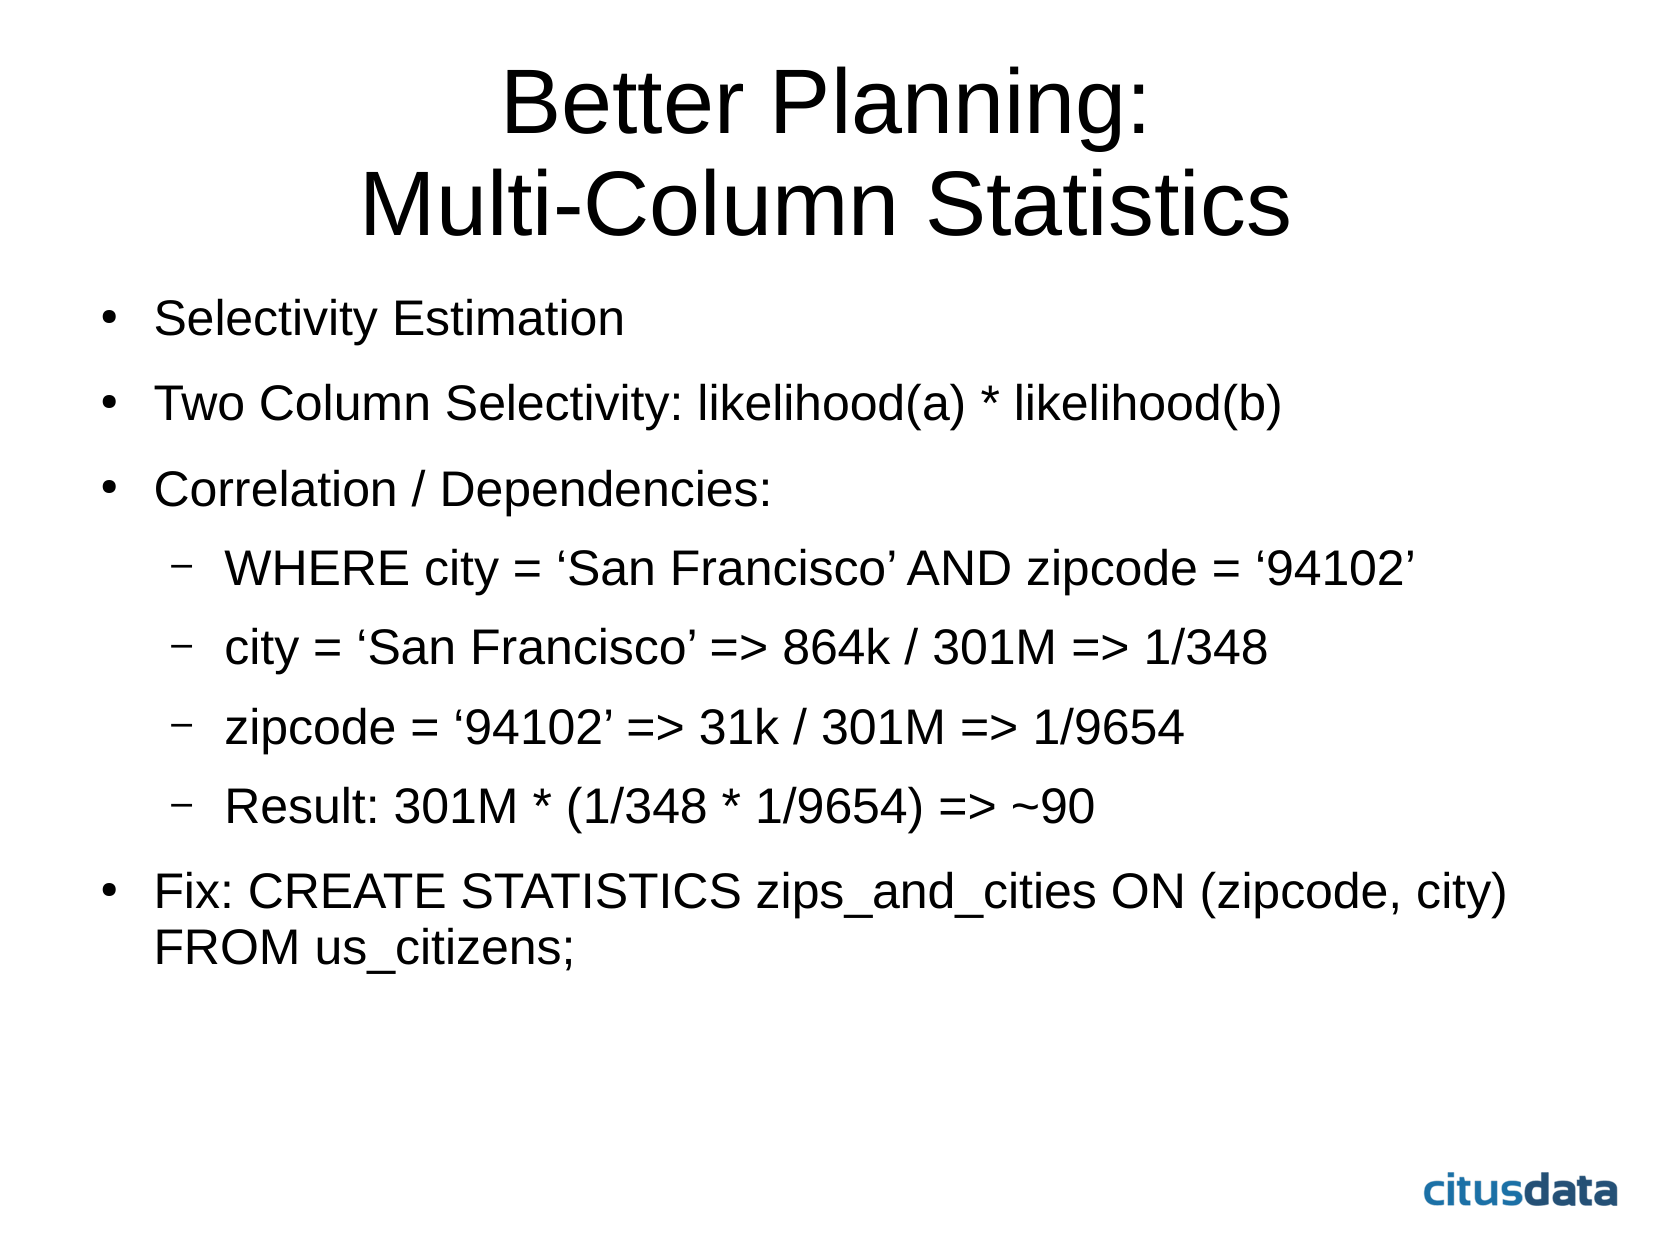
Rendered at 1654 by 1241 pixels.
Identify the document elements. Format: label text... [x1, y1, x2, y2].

title Better Planning: Multi-Column Statistics [82, 49, 1571, 257]
list Selectivity Estimation Two Column Selectivity: likelihood(a) * likelihood(b) Correlation / Dependencies: WHERE city = ‘San Francisco’ AND zipcode = ‘94102’ city = ‘San Francisco’ => 864k / 301M => 1/348 zipcode = ‘94102’ => 31k / 301M => 1/9654 Result: 301M * (1/348 * 1/9654) => ~90 Fix: CREATE STATISTICS zips_and_cities ON (zipcode, city) FROM us_citizens; [82, 290, 1571, 1096]
picture [1420, 1167, 1622, 1209]
